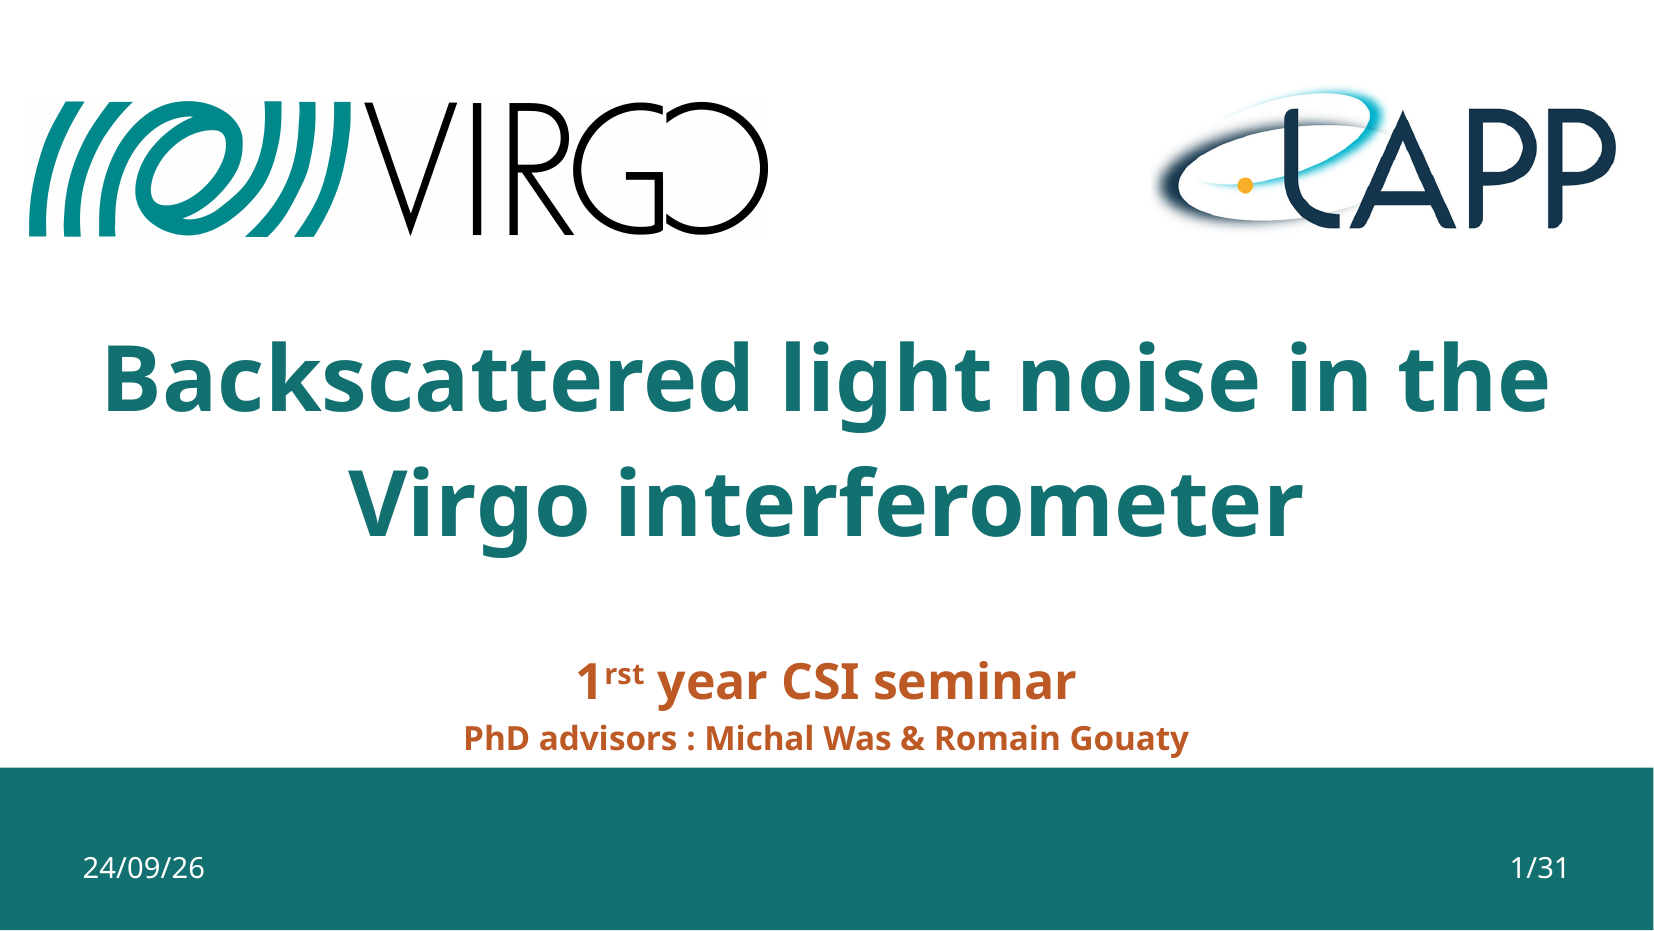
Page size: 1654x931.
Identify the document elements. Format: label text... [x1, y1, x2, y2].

subtitle 1rst year CSI seminar PhD advisors : Michal Was & Romain Gouaty [82, 644, 1571, 762]
picture [29, 101, 768, 237]
title Backscattered light noise in the Virgo interferometer [82, 246, 1571, 632]
picture [1151, 80, 1625, 237]
